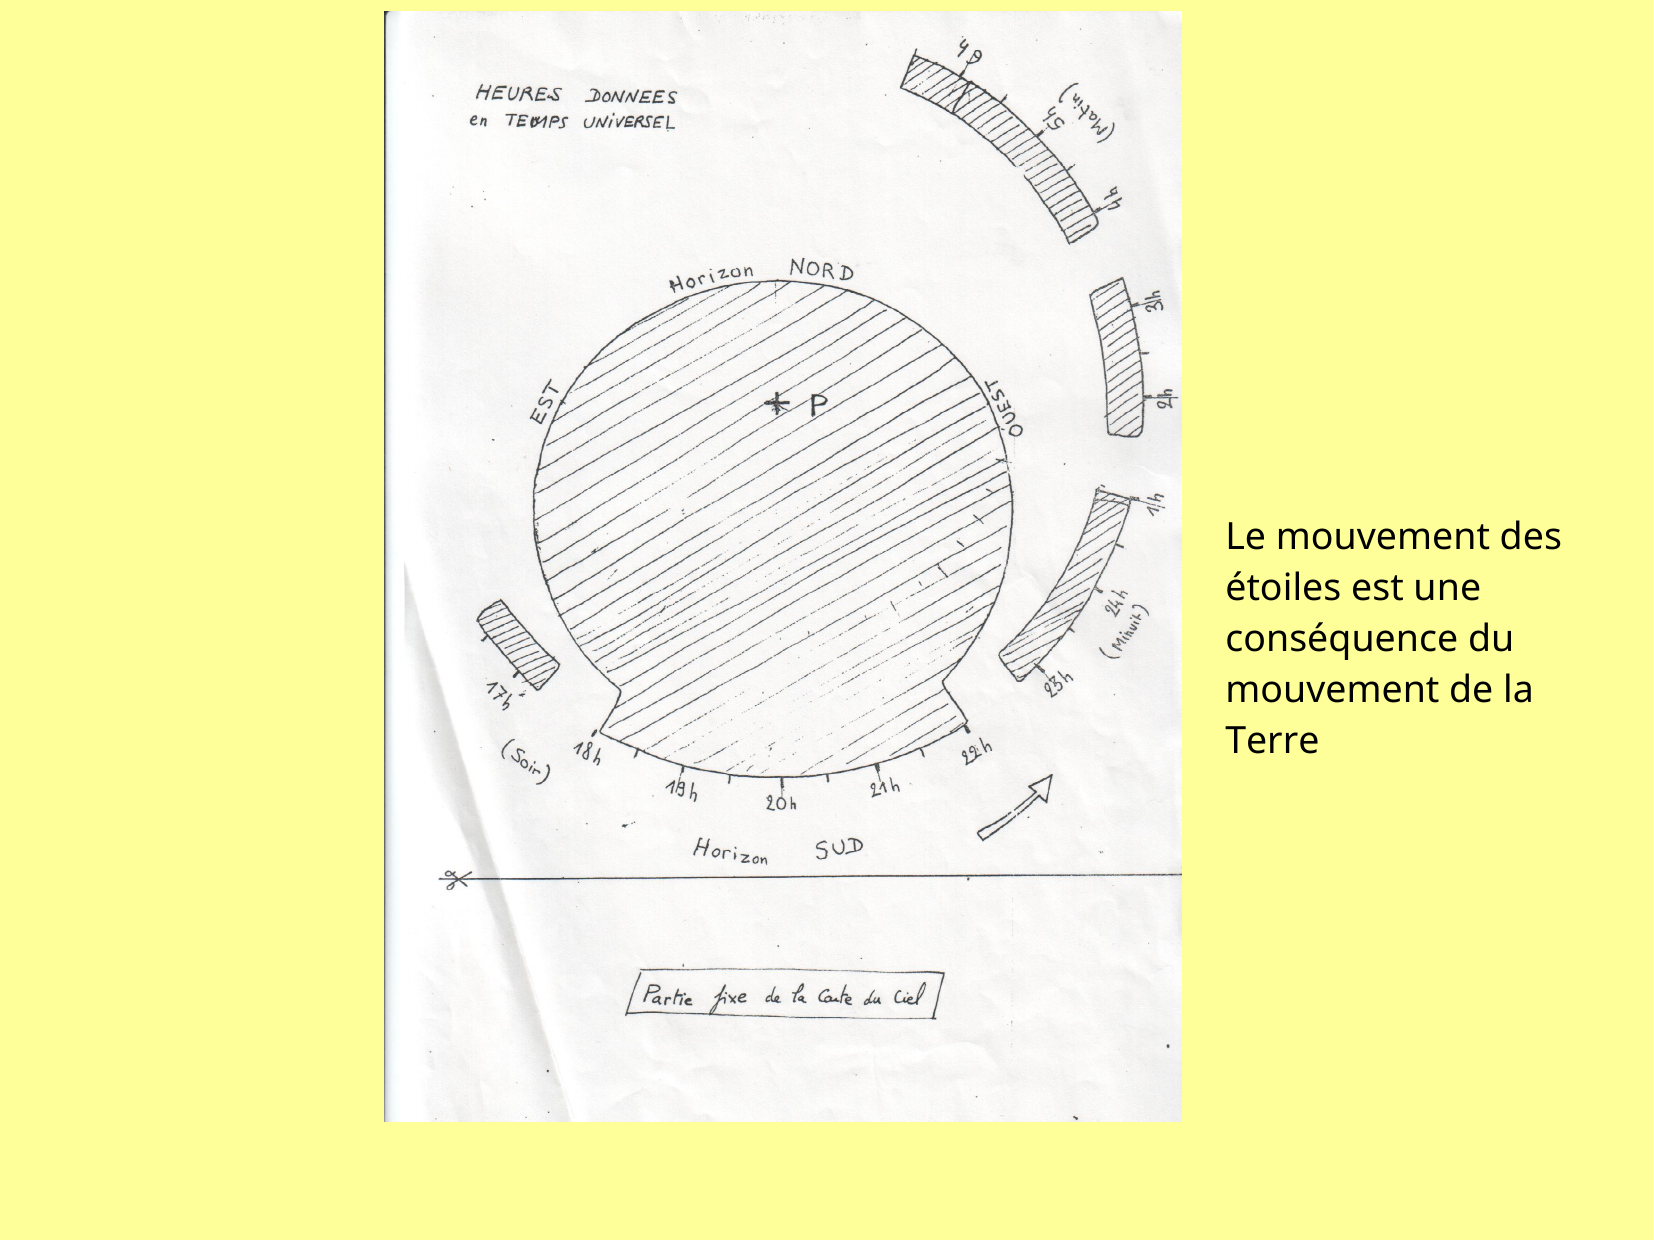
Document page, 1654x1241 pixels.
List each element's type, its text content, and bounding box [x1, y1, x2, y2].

text_box Le mouvement des étoiles est une conséquence du mouvement de la Terre [1210, 501, 1595, 735]
picture [384, 11, 1182, 1123]
